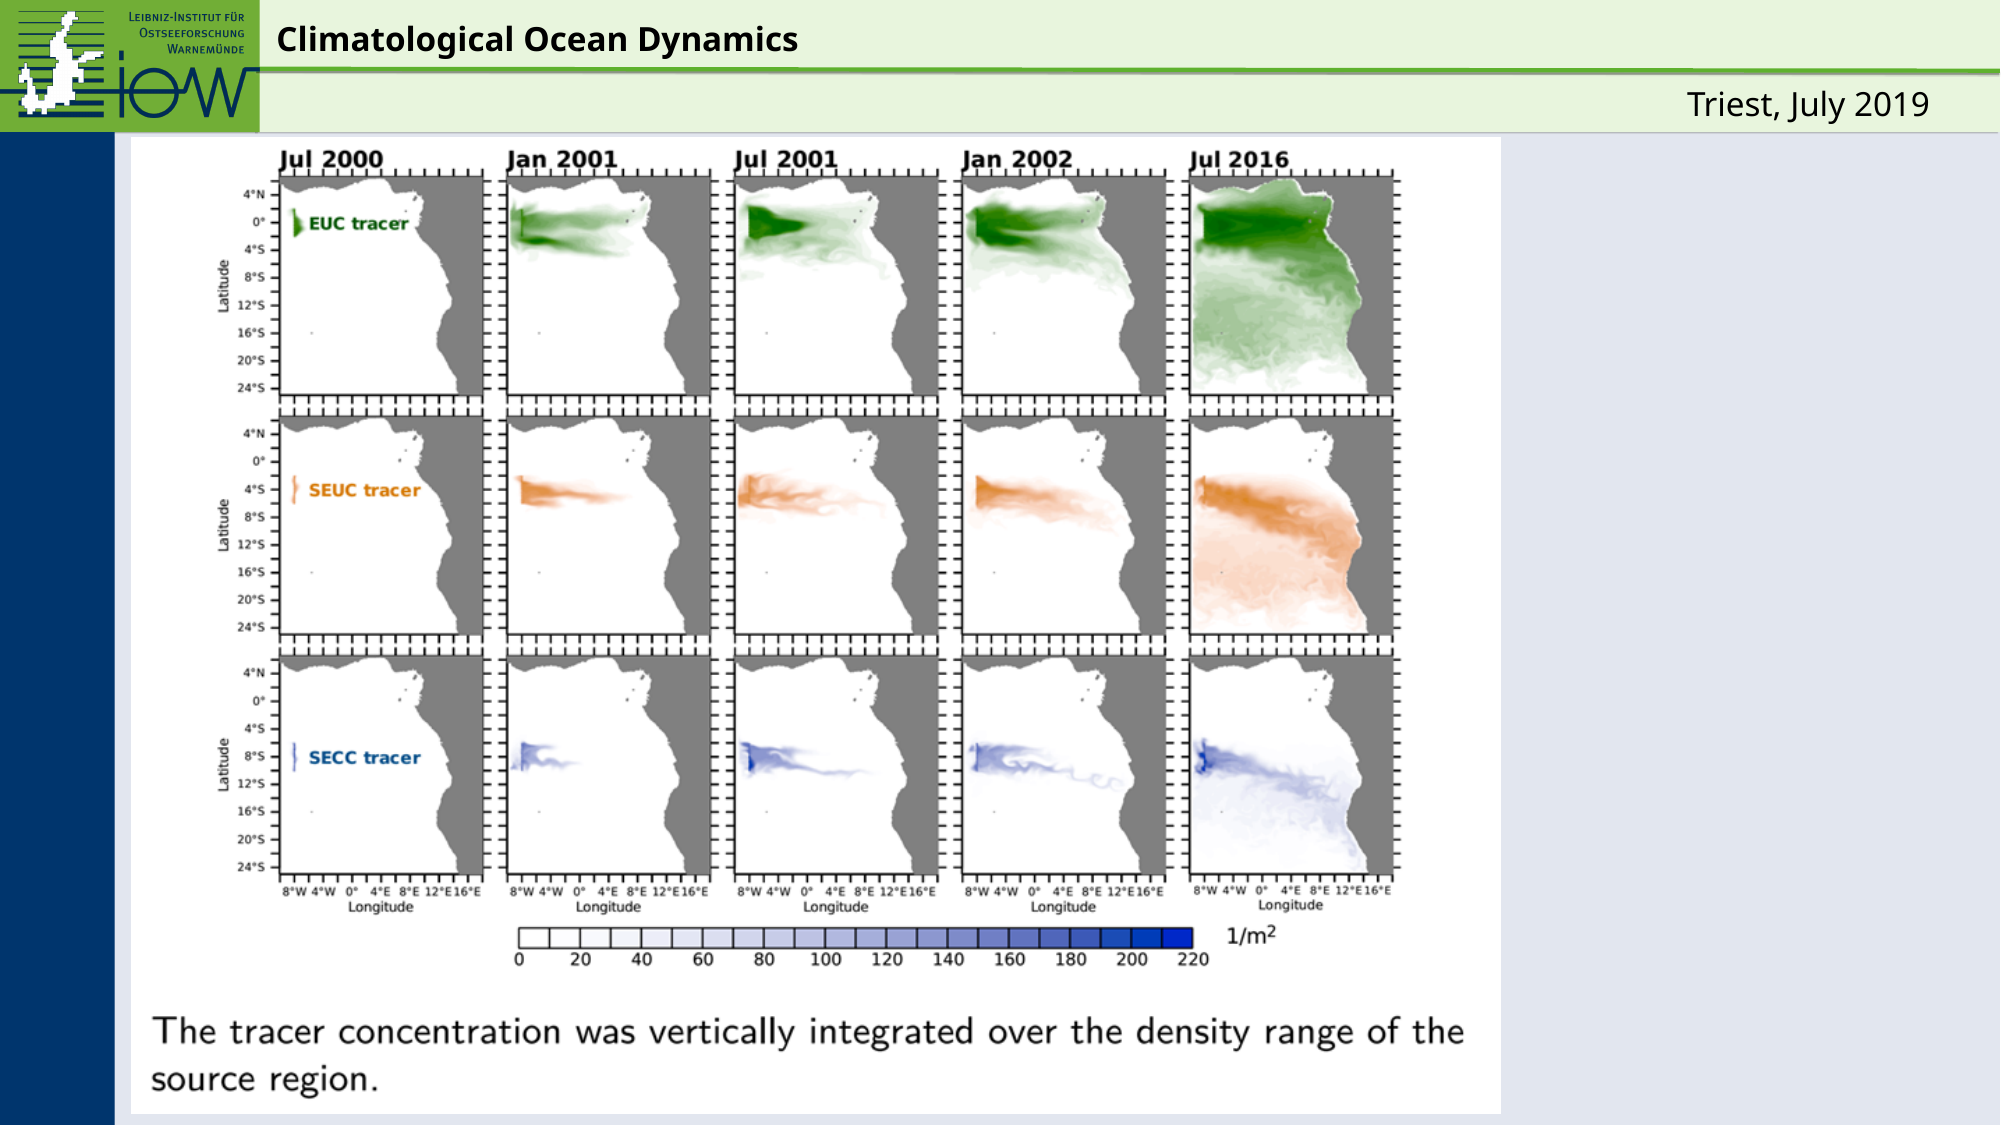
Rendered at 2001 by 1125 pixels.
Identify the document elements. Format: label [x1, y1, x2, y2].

picture [131, 137, 1501, 1114]
picture [0, 10, 260, 118]
